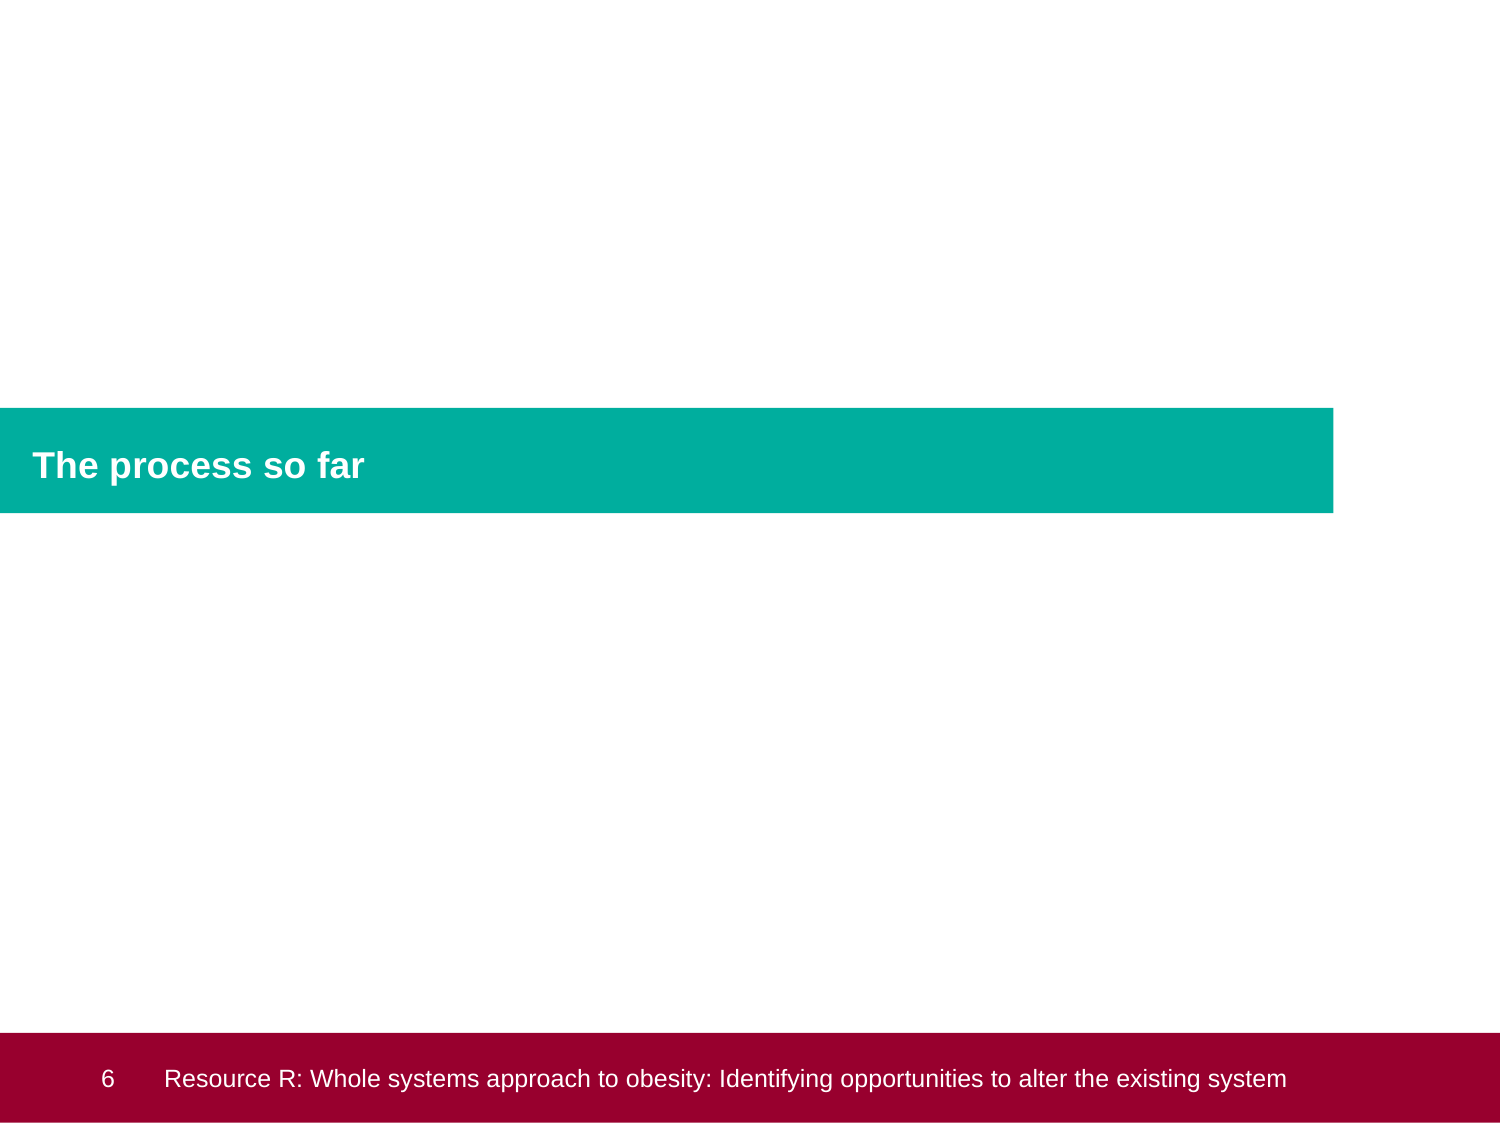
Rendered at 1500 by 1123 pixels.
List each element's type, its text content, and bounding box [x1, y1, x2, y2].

list The process so far [0, 407, 1334, 514]
text_box Resource R: Whole systems approach to obesity: Identifying opportunities to alter the existing system [135, 1042, 1456, 1113]
text_box [0, 1032, 1500, 1123]
